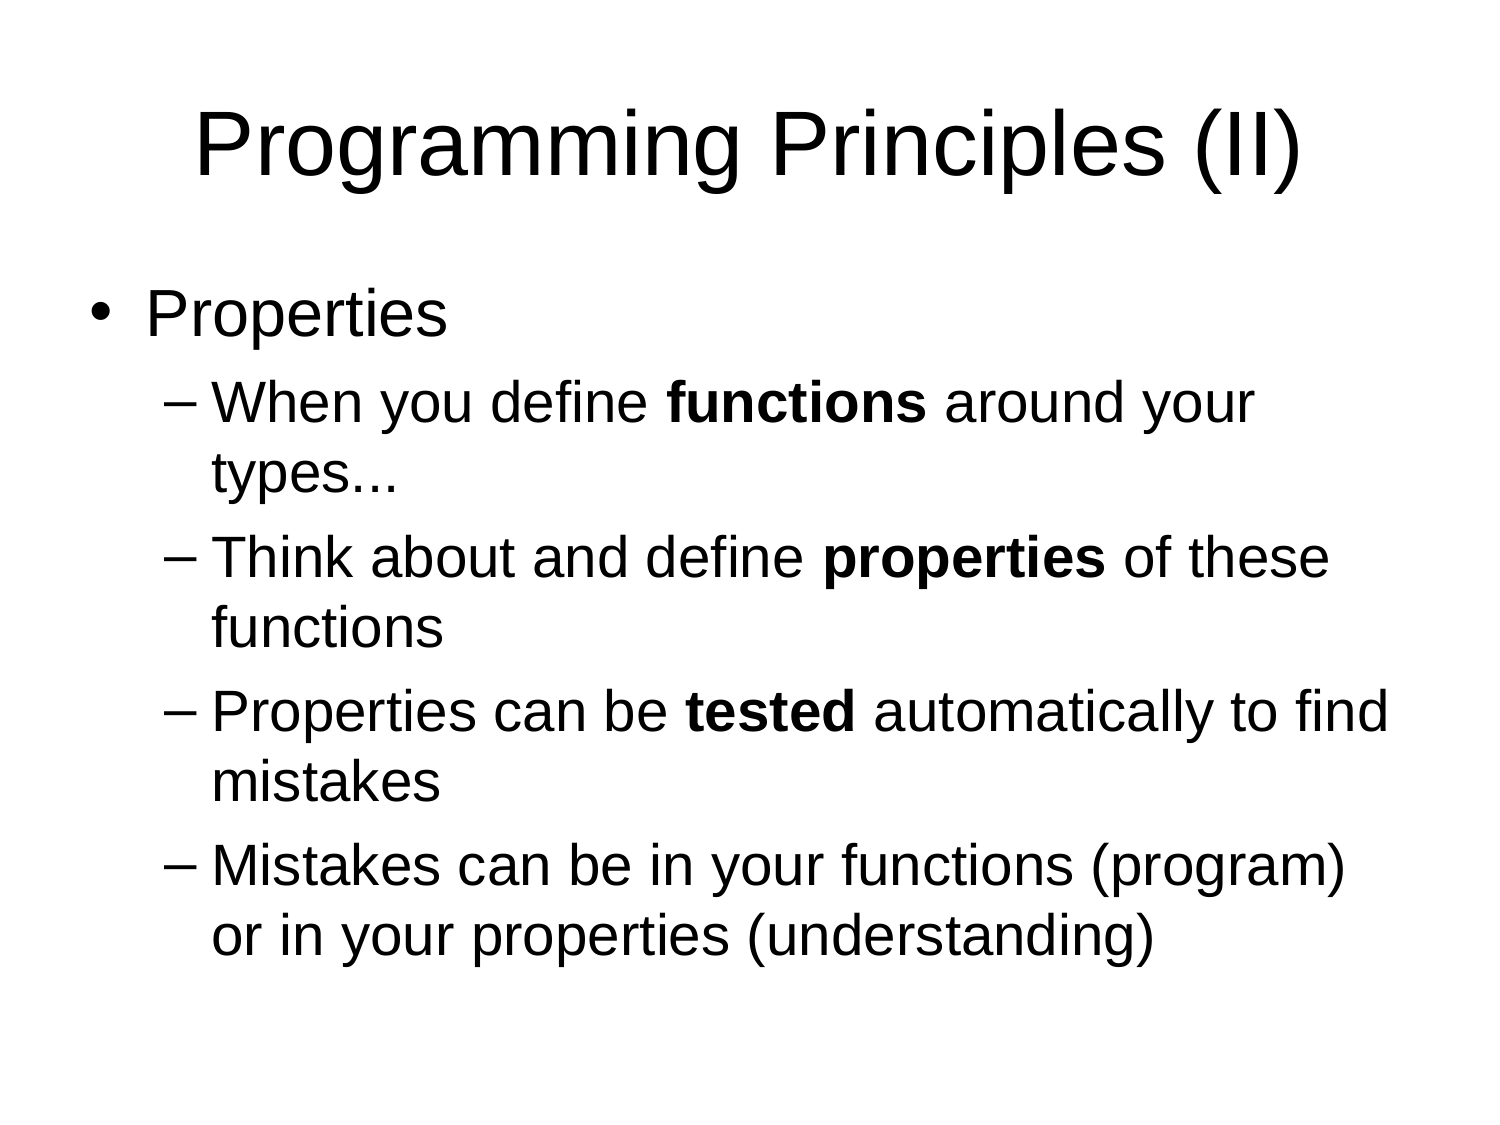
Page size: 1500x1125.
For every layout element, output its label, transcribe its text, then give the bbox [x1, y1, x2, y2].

list Properties When you define functions around your types... Think about and define properties of these functions Properties can be tested automatically to find mistakes Mistakes can be in your functions (program) or in your properties (understanding) [75, 262, 1426, 1005]
title Programming Principles (II) [75, 45, 1426, 233]
